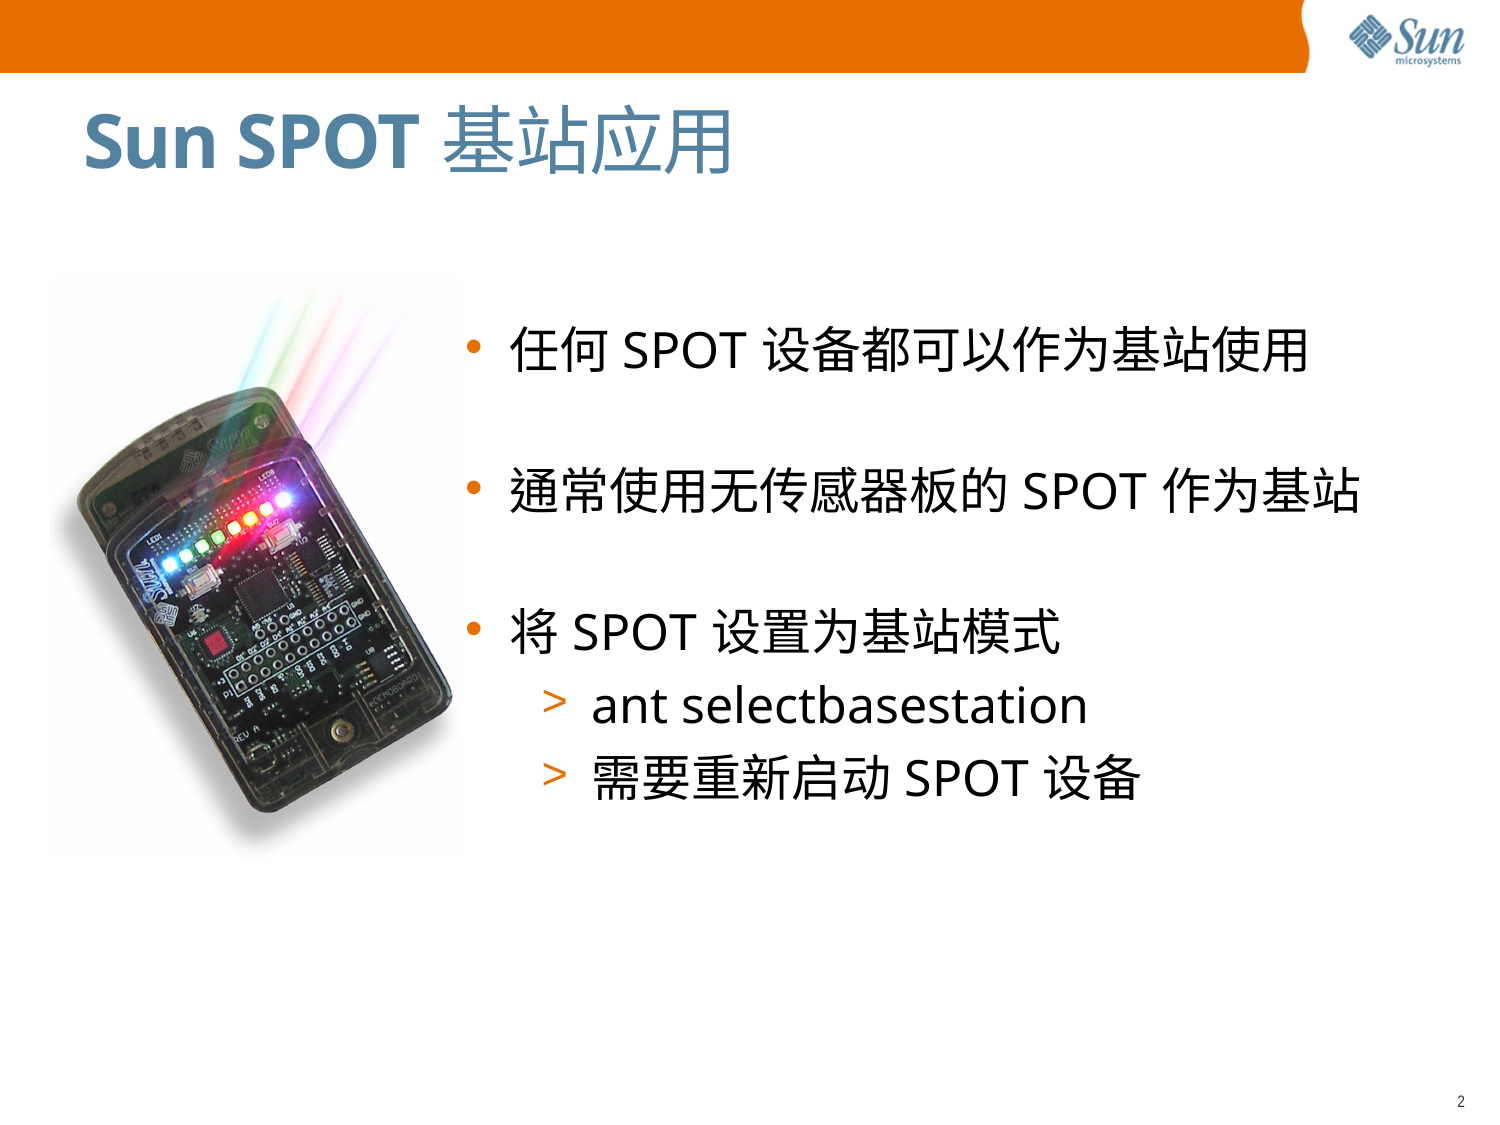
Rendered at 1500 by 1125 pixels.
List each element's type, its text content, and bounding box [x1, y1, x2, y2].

title Sun SPOT基站应用 [83, 94, 1446, 199]
picture [0, 0, 1500, 73]
list 任何SPOT设备都可以作为基站使用 通常使用无传感器板的SPOT作为基站 将SPOT设置为基站模式 ant selectbasestation 需要重新启动SPOT设备 [463, 314, 1494, 819]
picture [49, 275, 463, 860]
